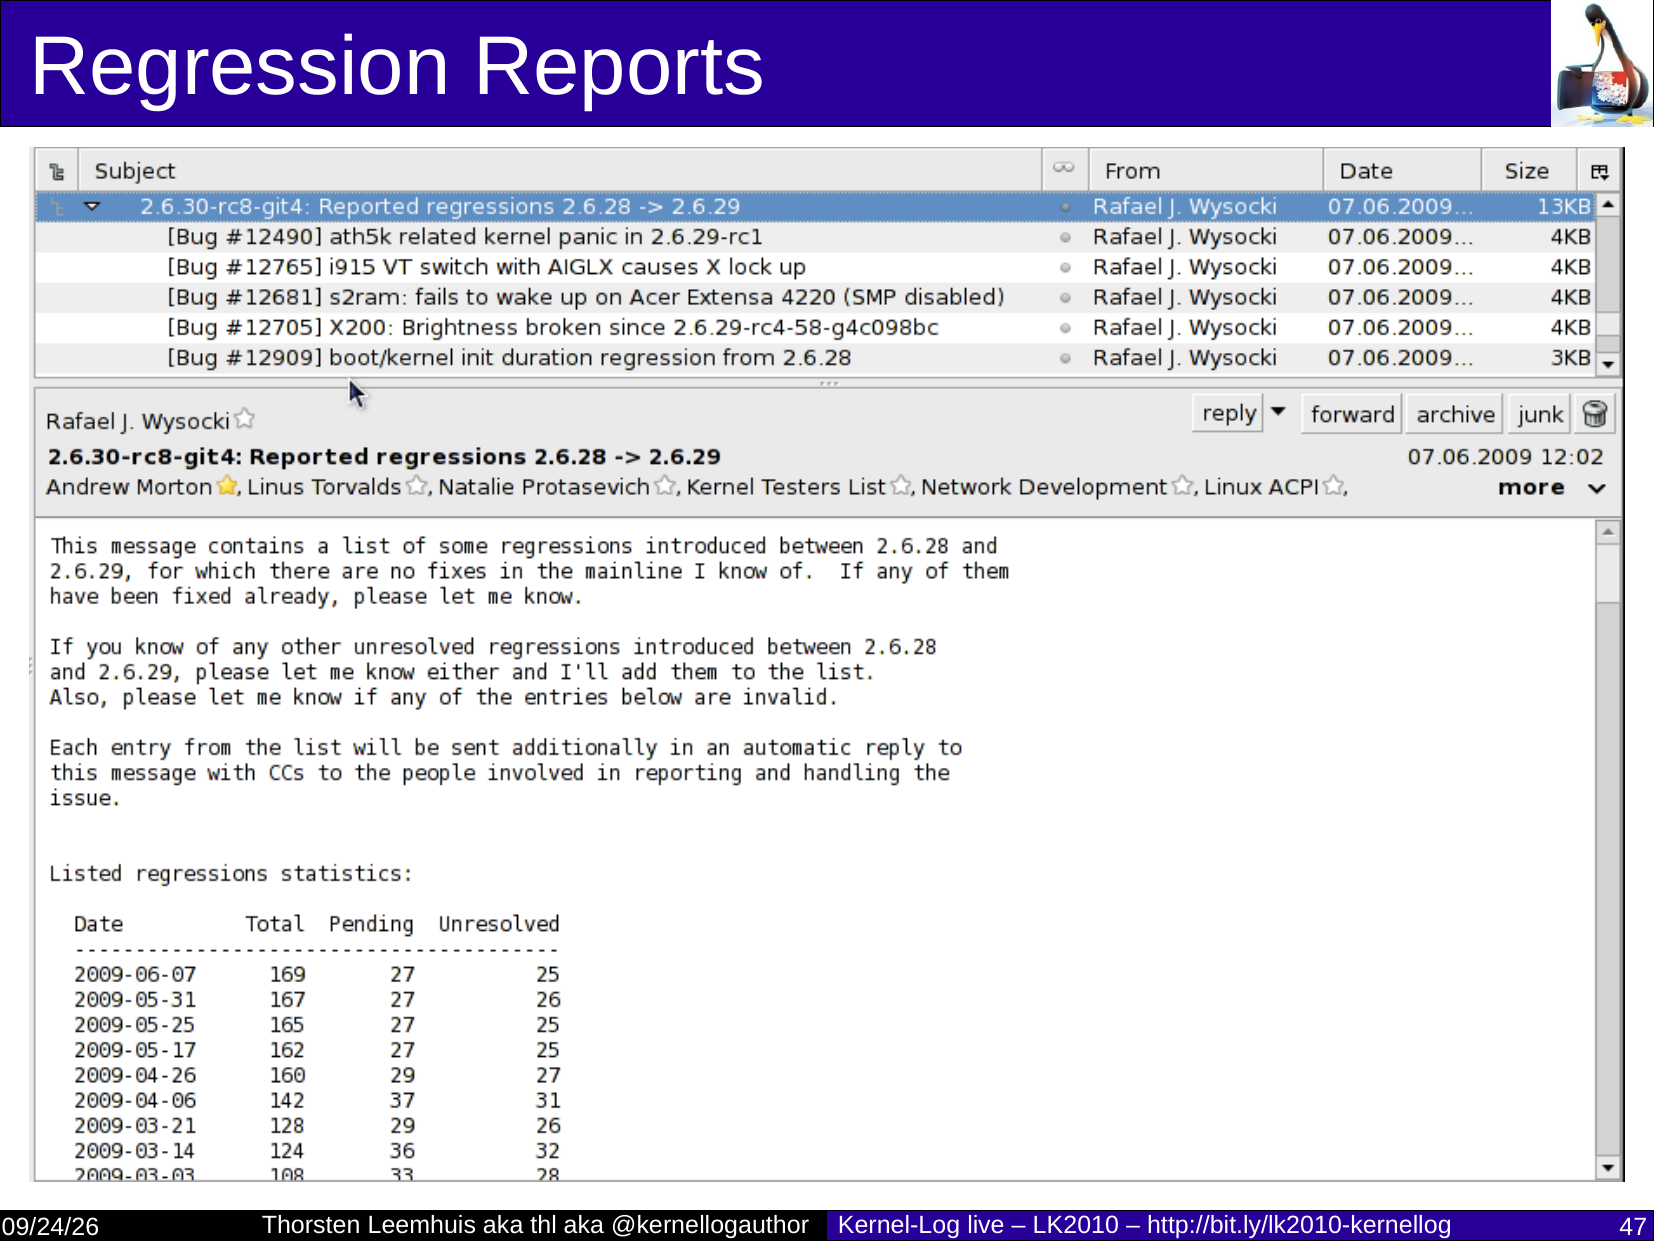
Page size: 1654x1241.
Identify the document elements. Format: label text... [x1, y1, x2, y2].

picture [1551, 0, 1653, 127]
title Regression Reports [29, 19, 1535, 113]
picture [29, 147, 1625, 1182]
